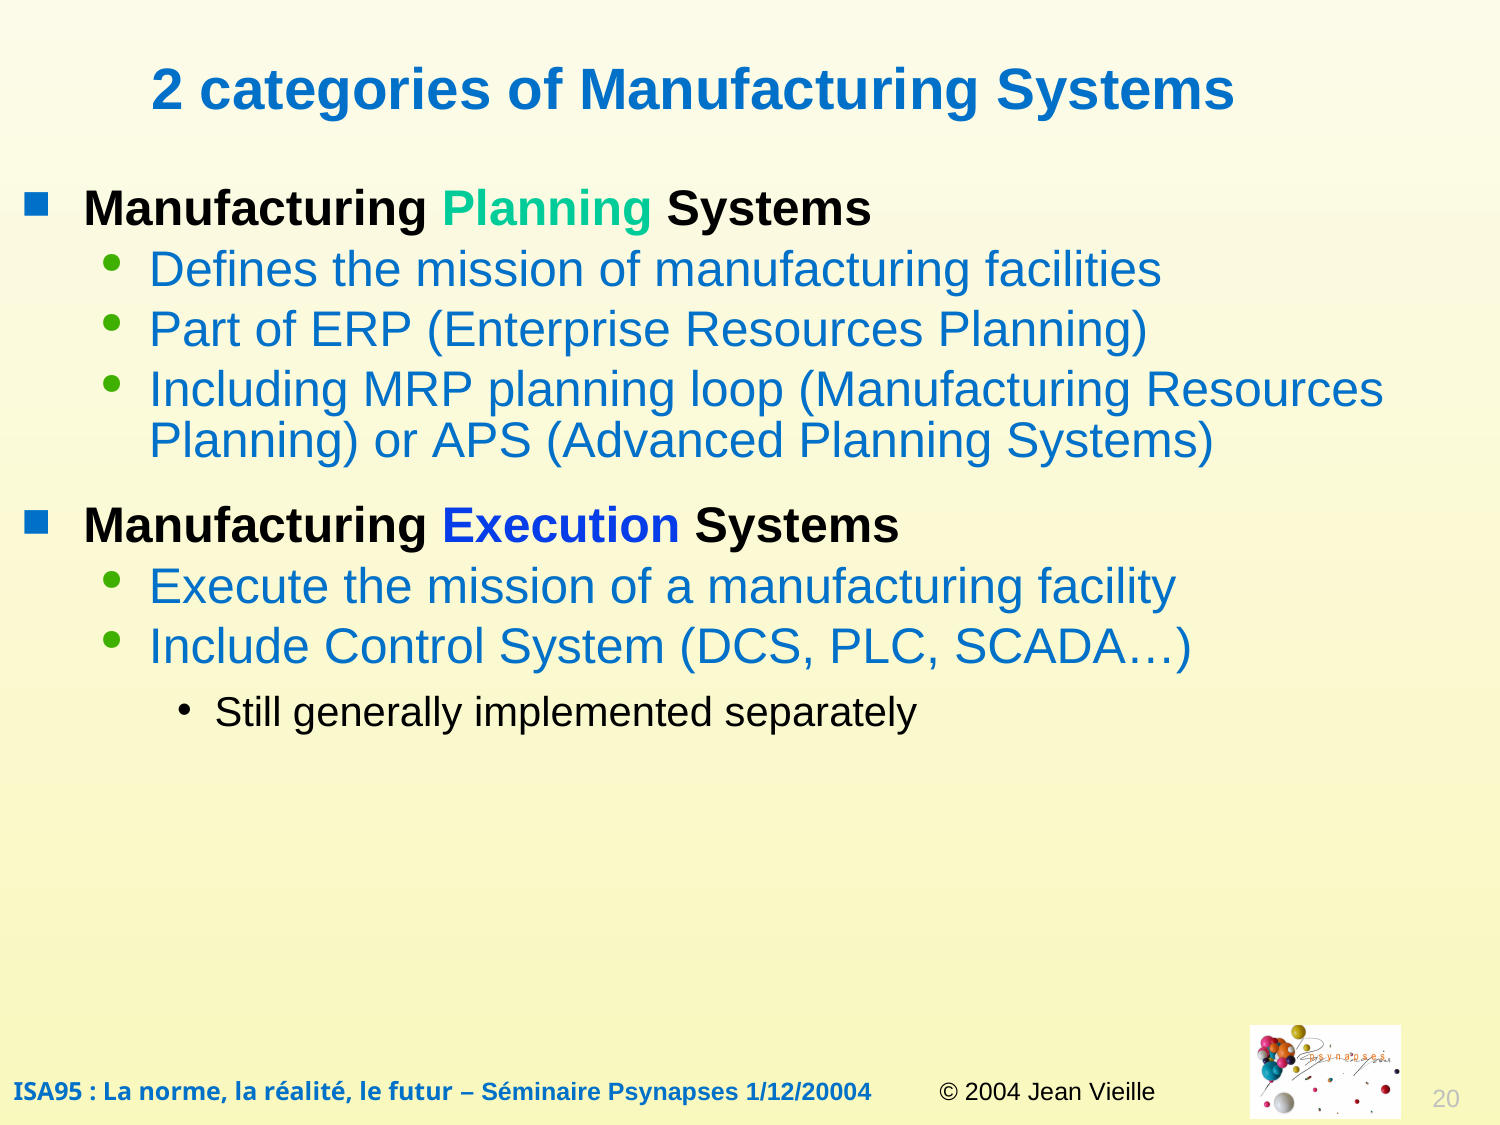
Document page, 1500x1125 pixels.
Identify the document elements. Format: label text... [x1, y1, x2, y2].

list Manufacturing Planning Systems Defines the mission of manufacturing facilities Part of ERP (Enterprise Resources Planning) Including MRP planning loop (Manufacturing Resources Planning) or APS (Advanced Planning Systems) Manufacturing Execution Systems Execute the mission of a manufacturing facility Include Control System (DCS, PLC, SCADA…) Still generally implemented separately [12, 174, 1476, 1026]
title 2 categories of Manufacturing Systems [136, 43, 1410, 129]
picture [1250, 1026, 1401, 1119]
